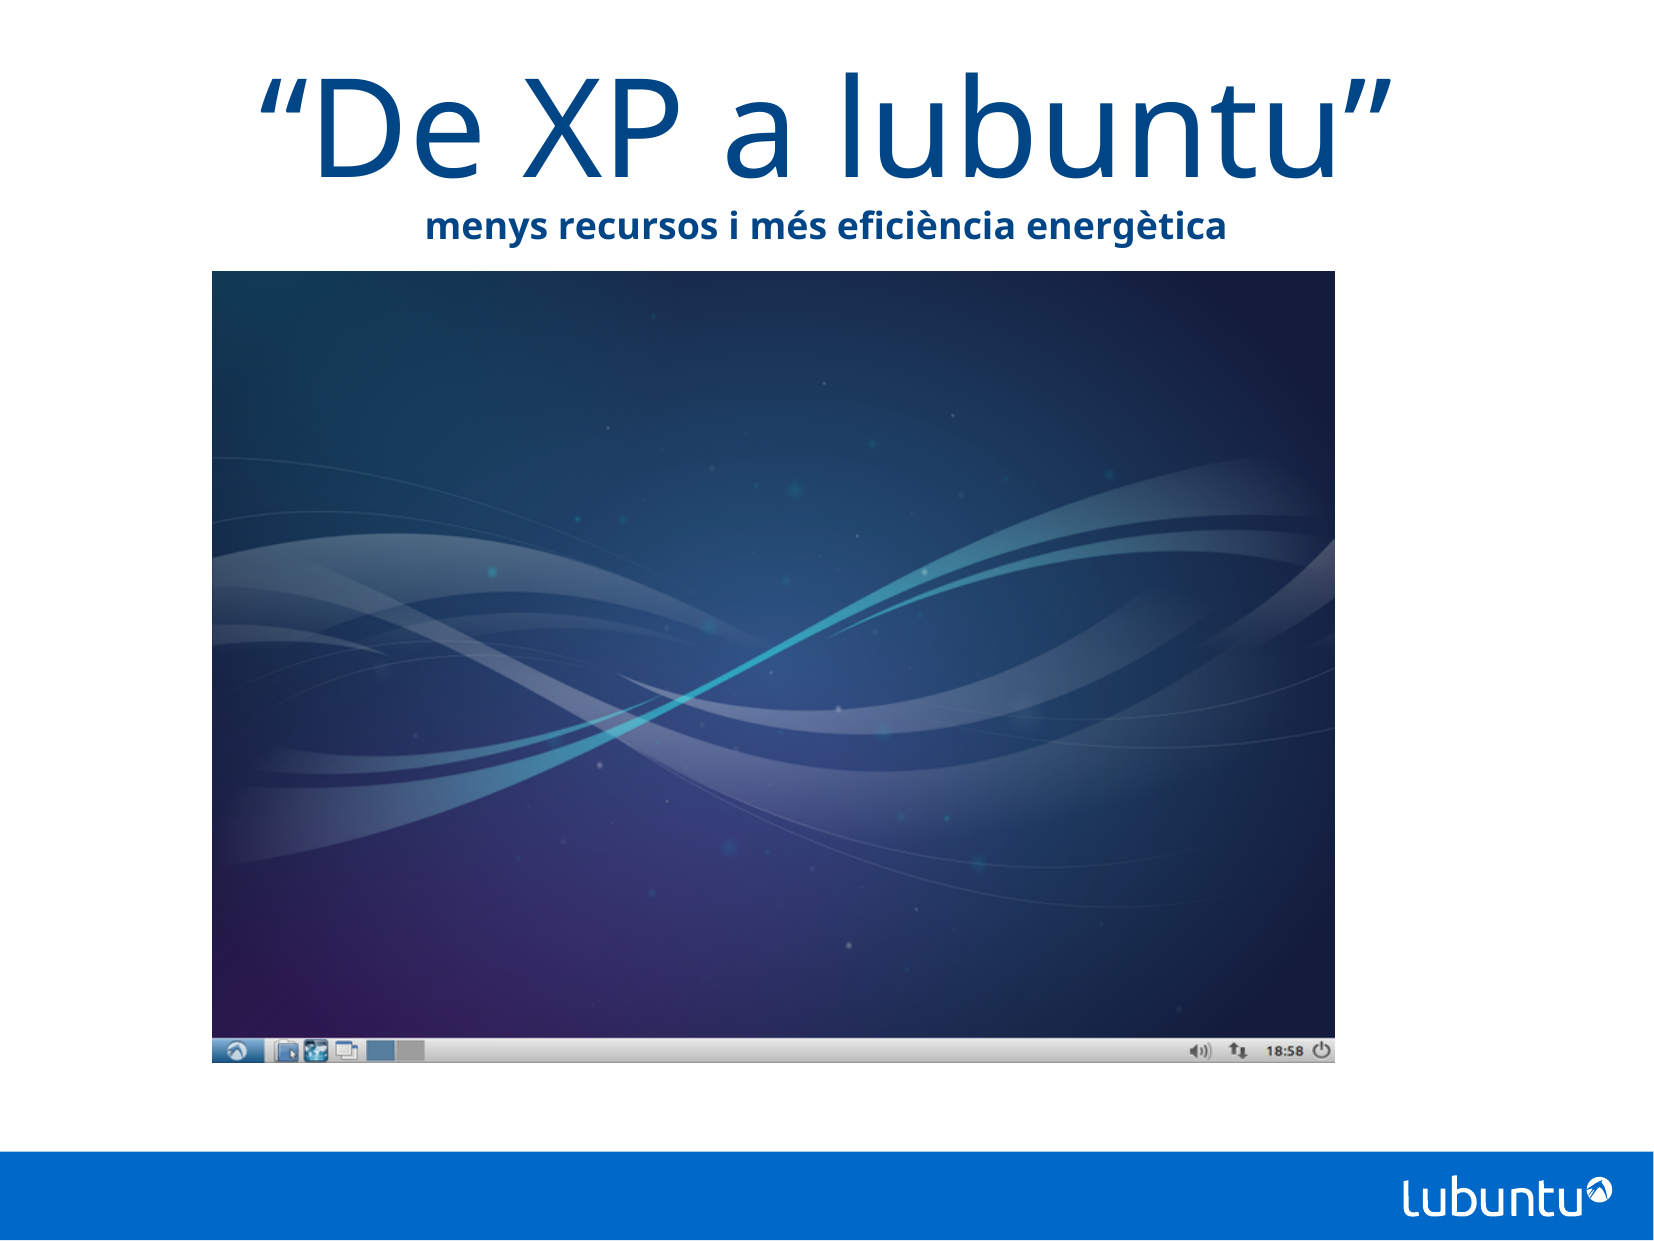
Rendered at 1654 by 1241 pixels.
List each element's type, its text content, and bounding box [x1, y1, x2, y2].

picture [212, 271, 1335, 1063]
text_box 14.04 LTS El seu escriptori: [188, 389, 1654, 1229]
title “De XP a lubuntu” menys recursos i més eficiència energètica [82, 41, 1571, 265]
